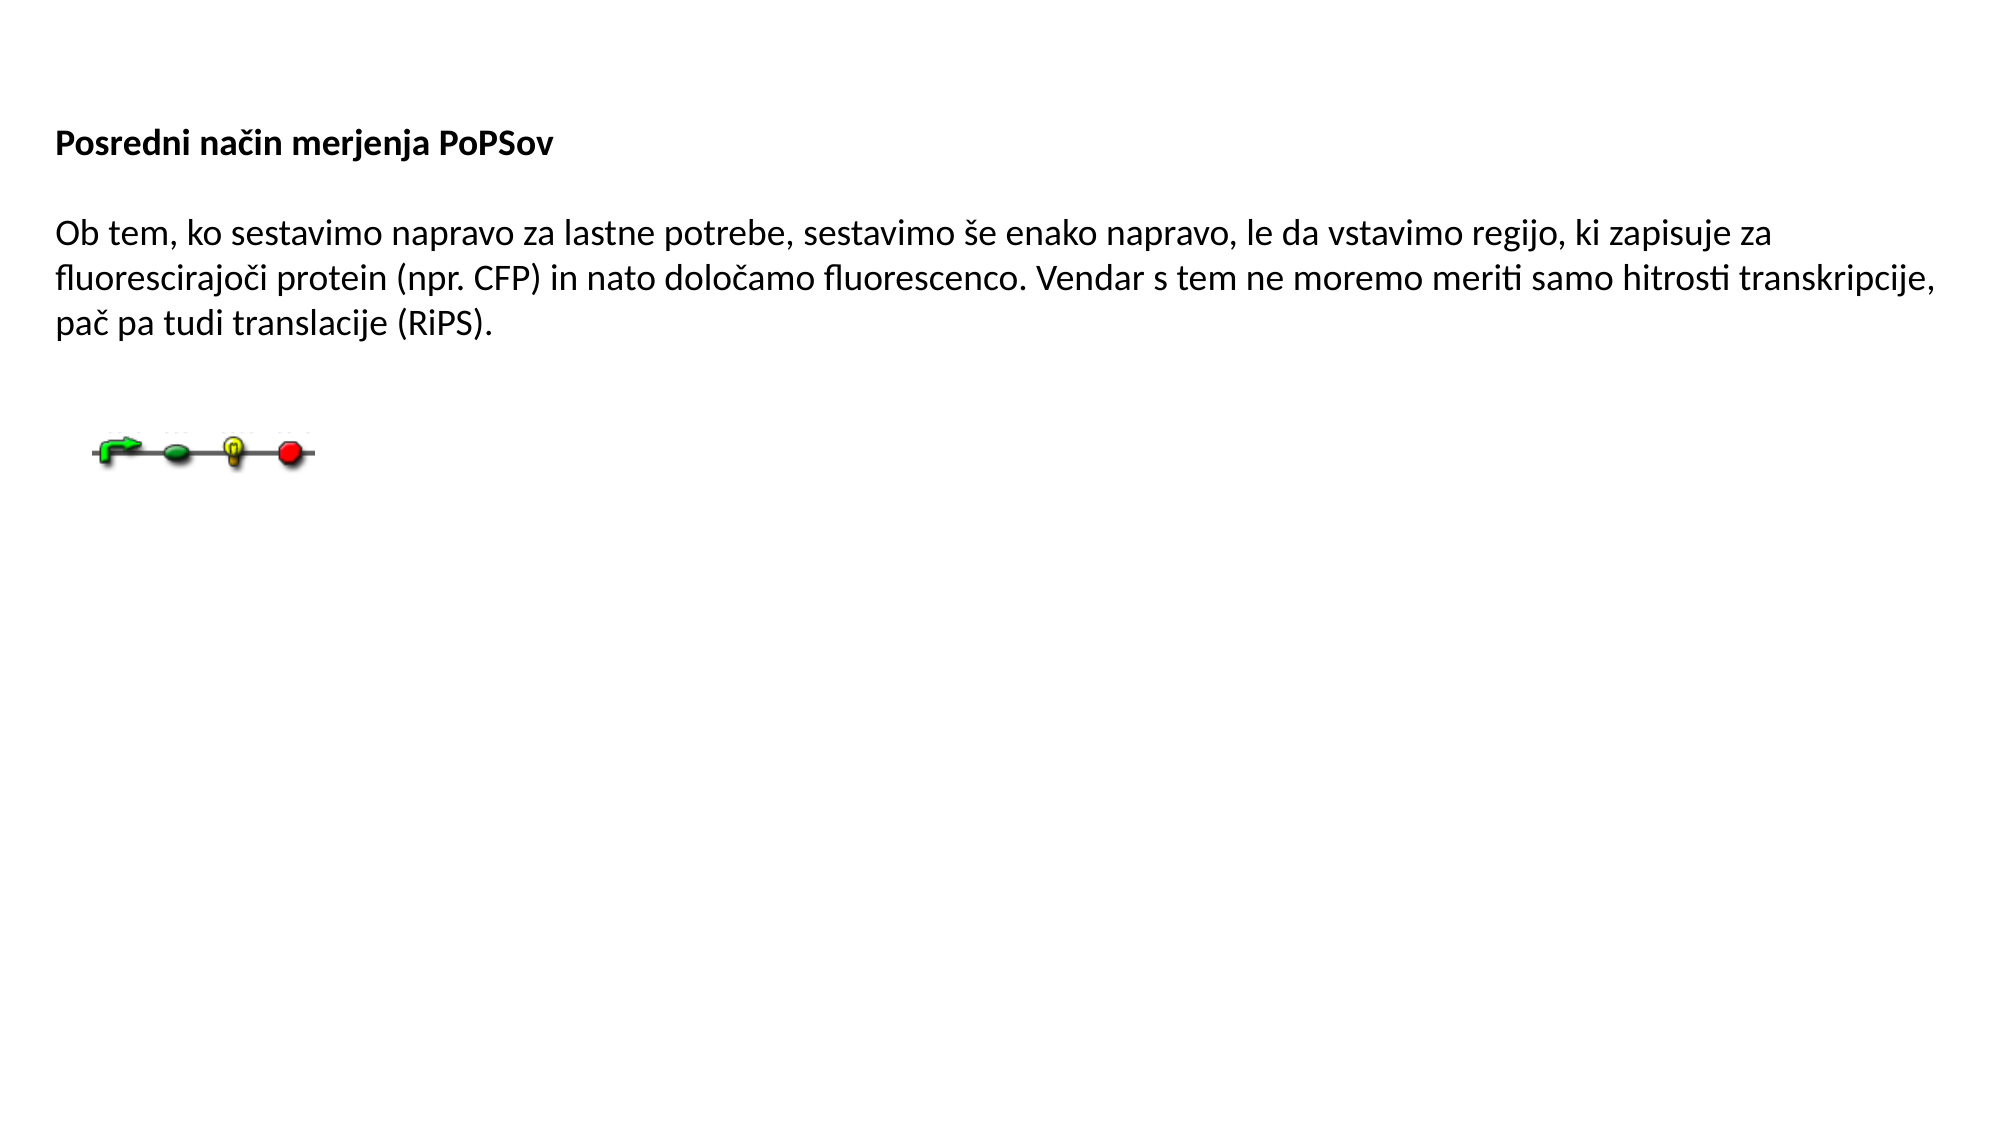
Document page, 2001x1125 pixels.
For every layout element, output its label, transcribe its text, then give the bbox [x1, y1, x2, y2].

text_box Posredni način merjenja PoPSov Ob tem, ko sestavimo napravo za lastne potrebe, sestavimo še enako napravo, le da vstavimo regijo, ki zapisuje za fluorescirajoči protein (npr. CFP) in nato določamo fluorescenco. Vendar s tem ne moremo meriti samo hitrosti transkripcije, pač pa tudi translacije (RiPS). [40, 110, 1974, 351]
picture [92, 432, 315, 475]
